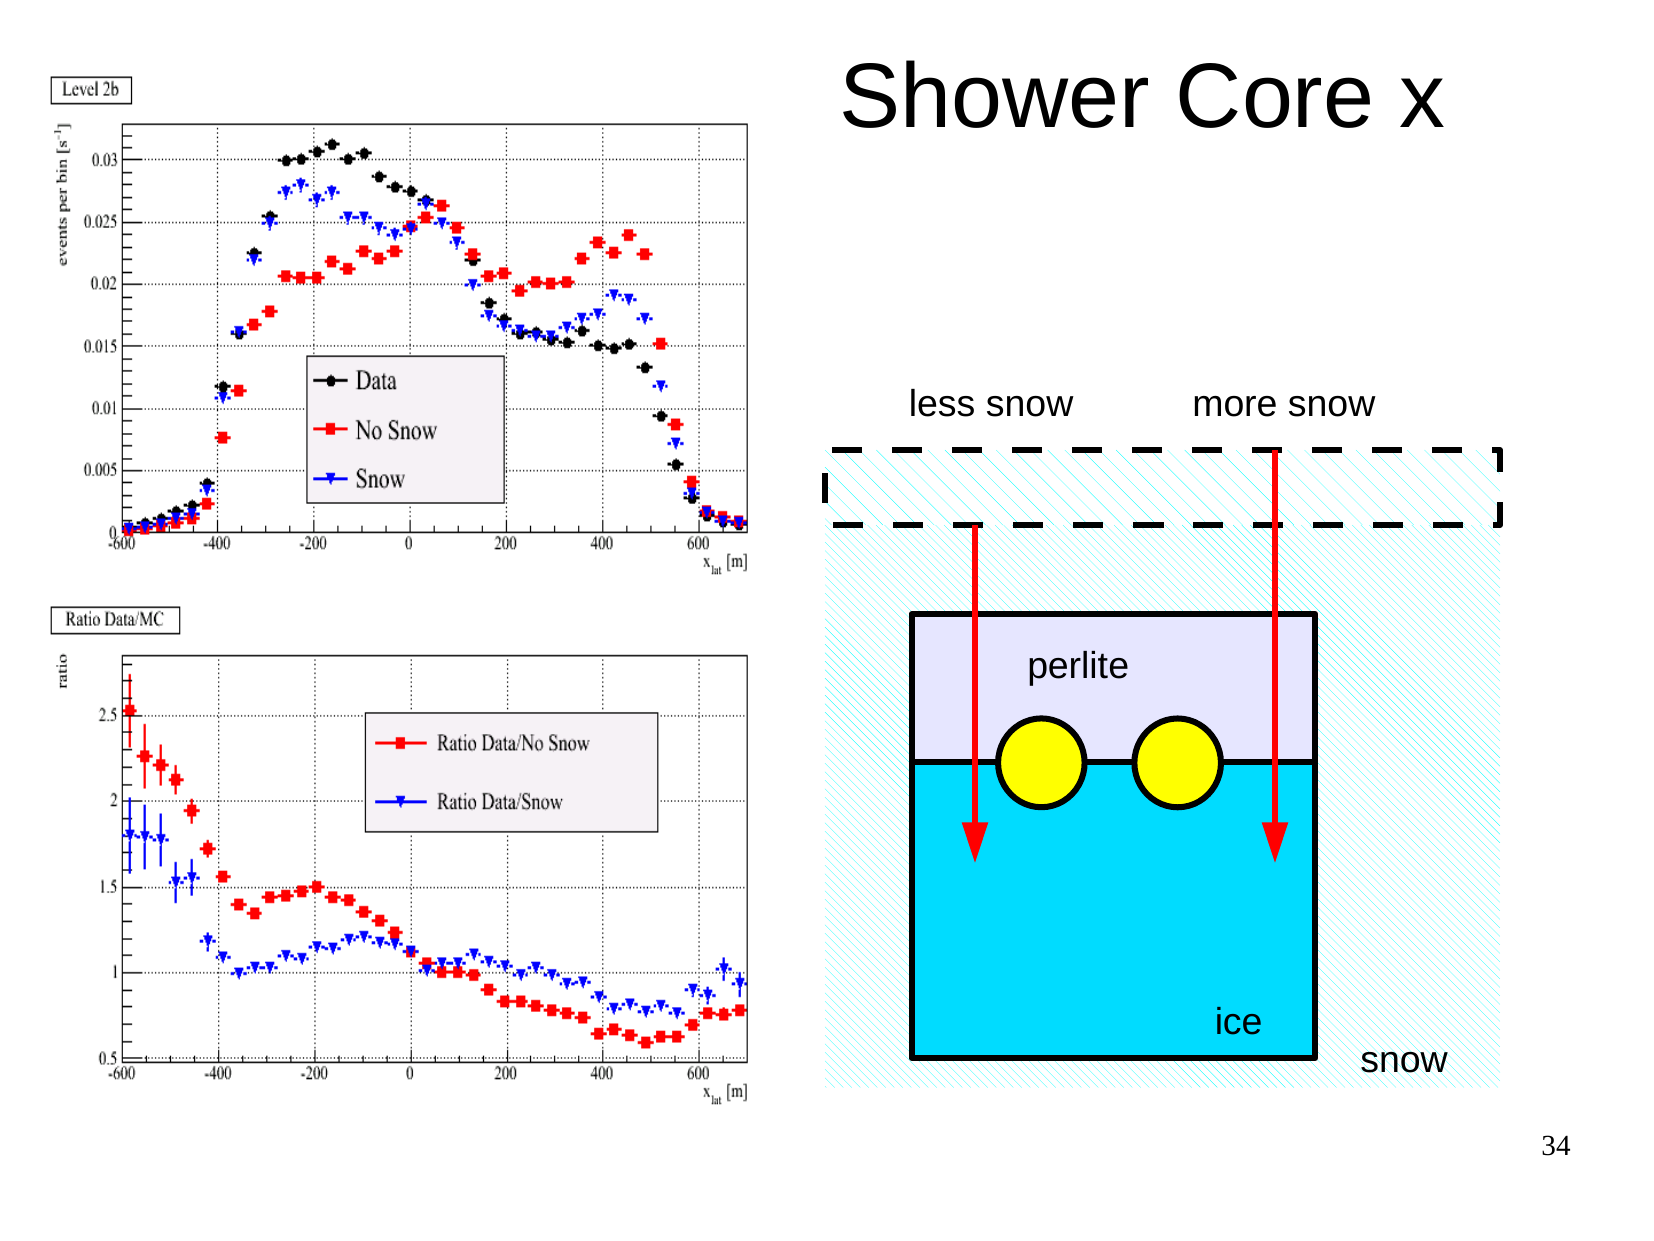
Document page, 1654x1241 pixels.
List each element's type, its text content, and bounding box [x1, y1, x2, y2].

text_box Shower Core x [825, 37, 1462, 155]
picture [37, 65, 835, 1126]
text_box snow [1345, 1030, 1463, 1088]
text_box more snow [1177, 375, 1391, 432]
text_box less snow [894, 375, 1088, 432]
text_box ice [1200, 993, 1278, 1051]
text_box perlite [1012, 637, 1144, 695]
text_box [825, 450, 1501, 1088]
